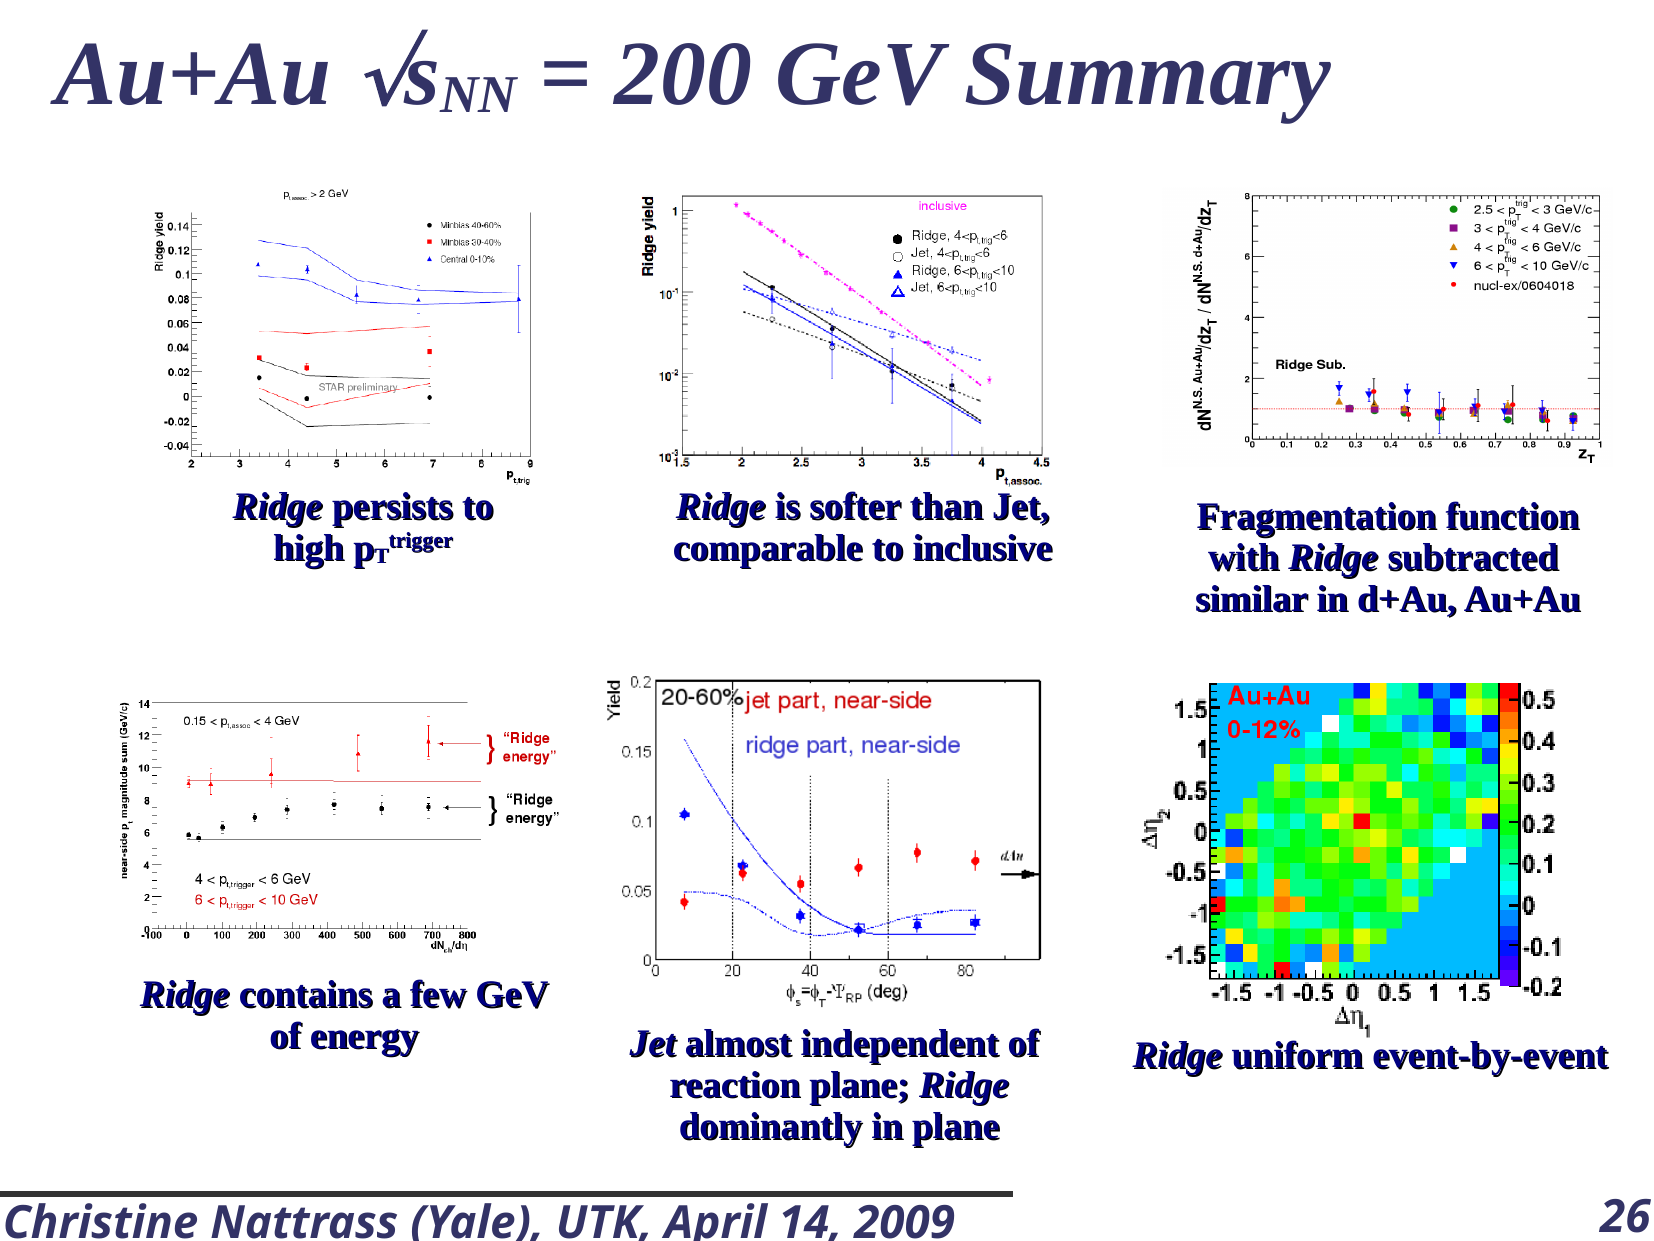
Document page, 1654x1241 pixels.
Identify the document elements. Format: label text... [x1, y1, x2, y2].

picture [112, 674, 563, 958]
text_box Ridge uniform event-by-event [1116, 1026, 1625, 1084]
picture [150, 187, 547, 488]
picture [637, 164, 1088, 477]
text_box Ridge contains a few GeV of energy [118, 965, 570, 1064]
text_box Ridge persists to high pTtrigger [187, 477, 539, 590]
text_box Jet almost independent of reaction plane; Ridge dominantly in plane [614, 1014, 1065, 1155]
picture [1162, 187, 1613, 467]
title Au+Au sNN = 200 GeV Summary [0, 8, 1388, 140]
picture [1122, 679, 1573, 1026]
text_box Fragmentation function with Ridge subtracted similar in d+Au, Au+Au [1162, 487, 1613, 627]
text_box Ridge is softer than Jet, comparable to inclusive [637, 477, 1088, 576]
picture [597, 674, 1048, 1014]
